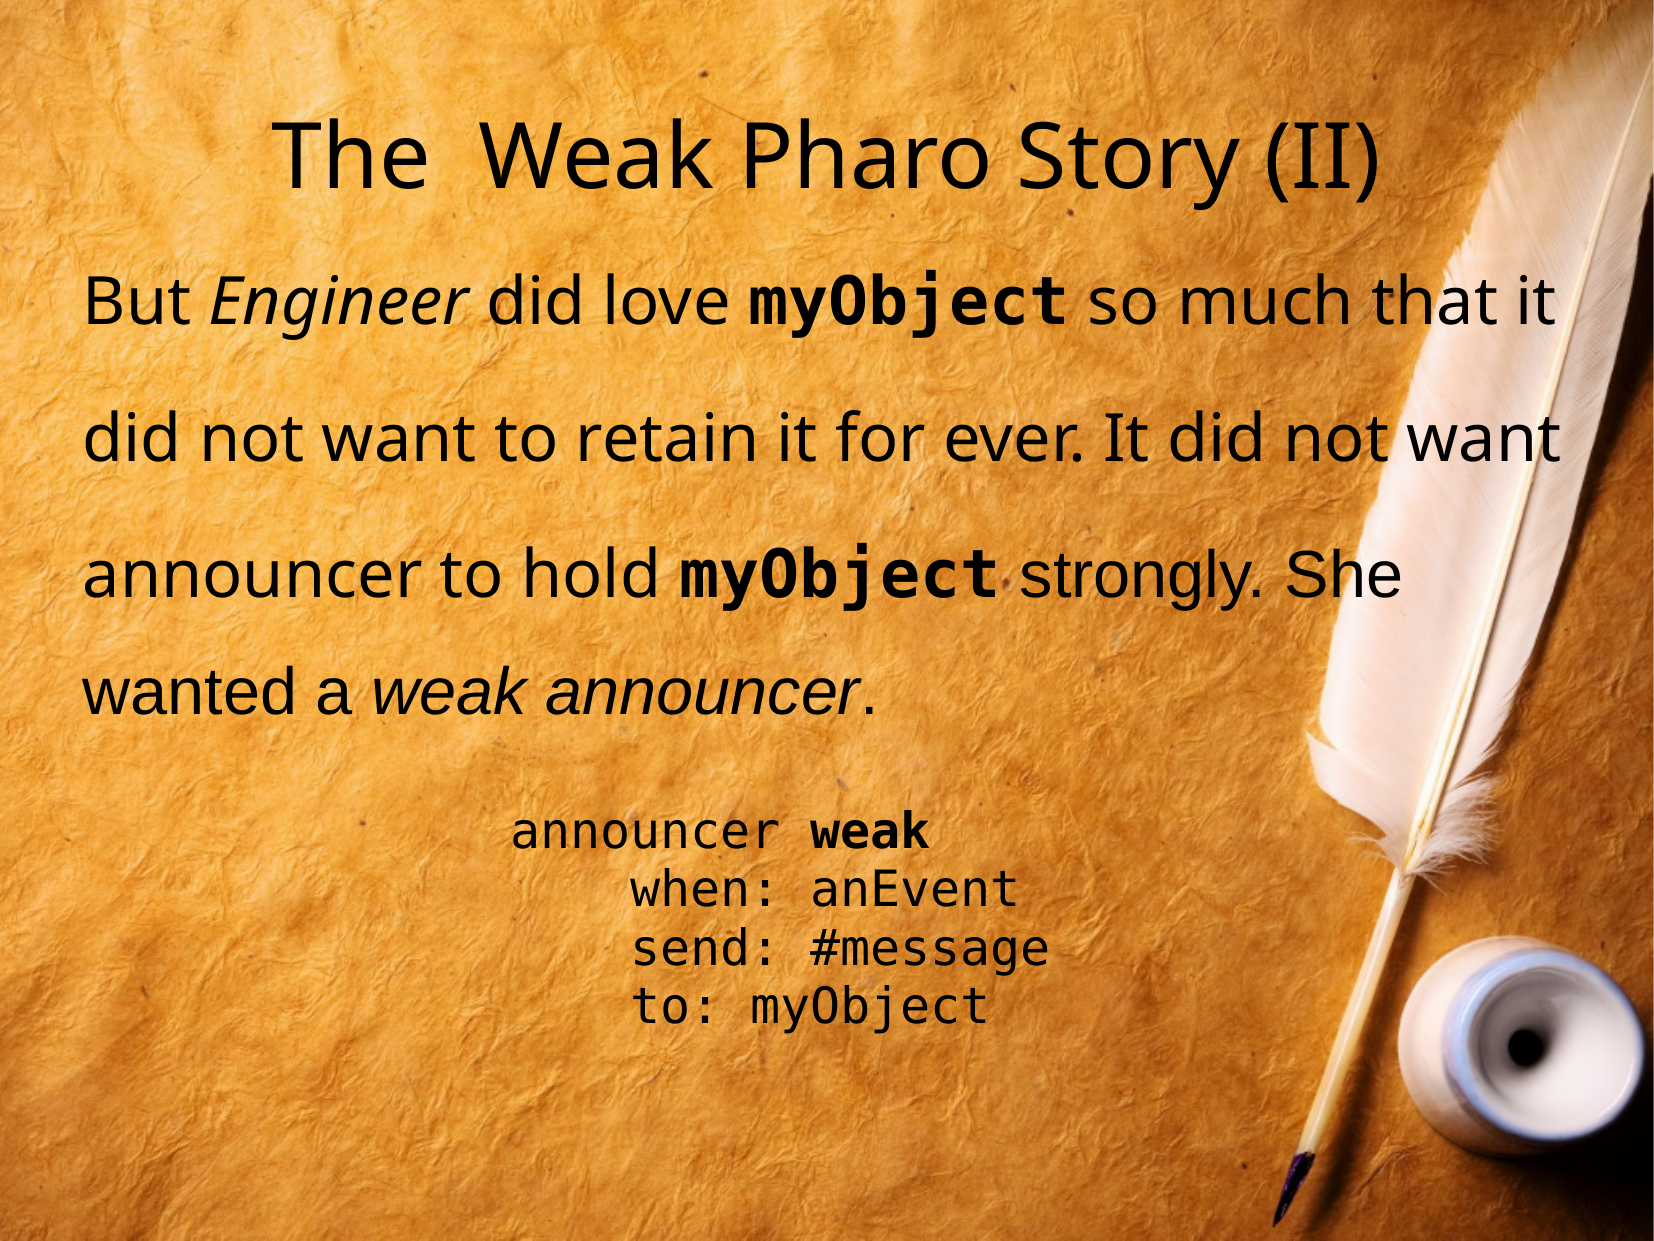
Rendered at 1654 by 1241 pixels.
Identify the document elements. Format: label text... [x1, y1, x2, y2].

subtitle But Engineer did love myObject so much that it did not want to retain it for ever. It did not want announcer to hold myObject strongly. She wanted a weak announcer. [82, 270, 1571, 1030]
title The Weak Pharo Story (II) [82, 49, 1571, 257]
picture [0, 0, 1654, 1241]
text_box announcer weak when: anEvent send: #message to: myObject [510, 802, 1081, 1036]
